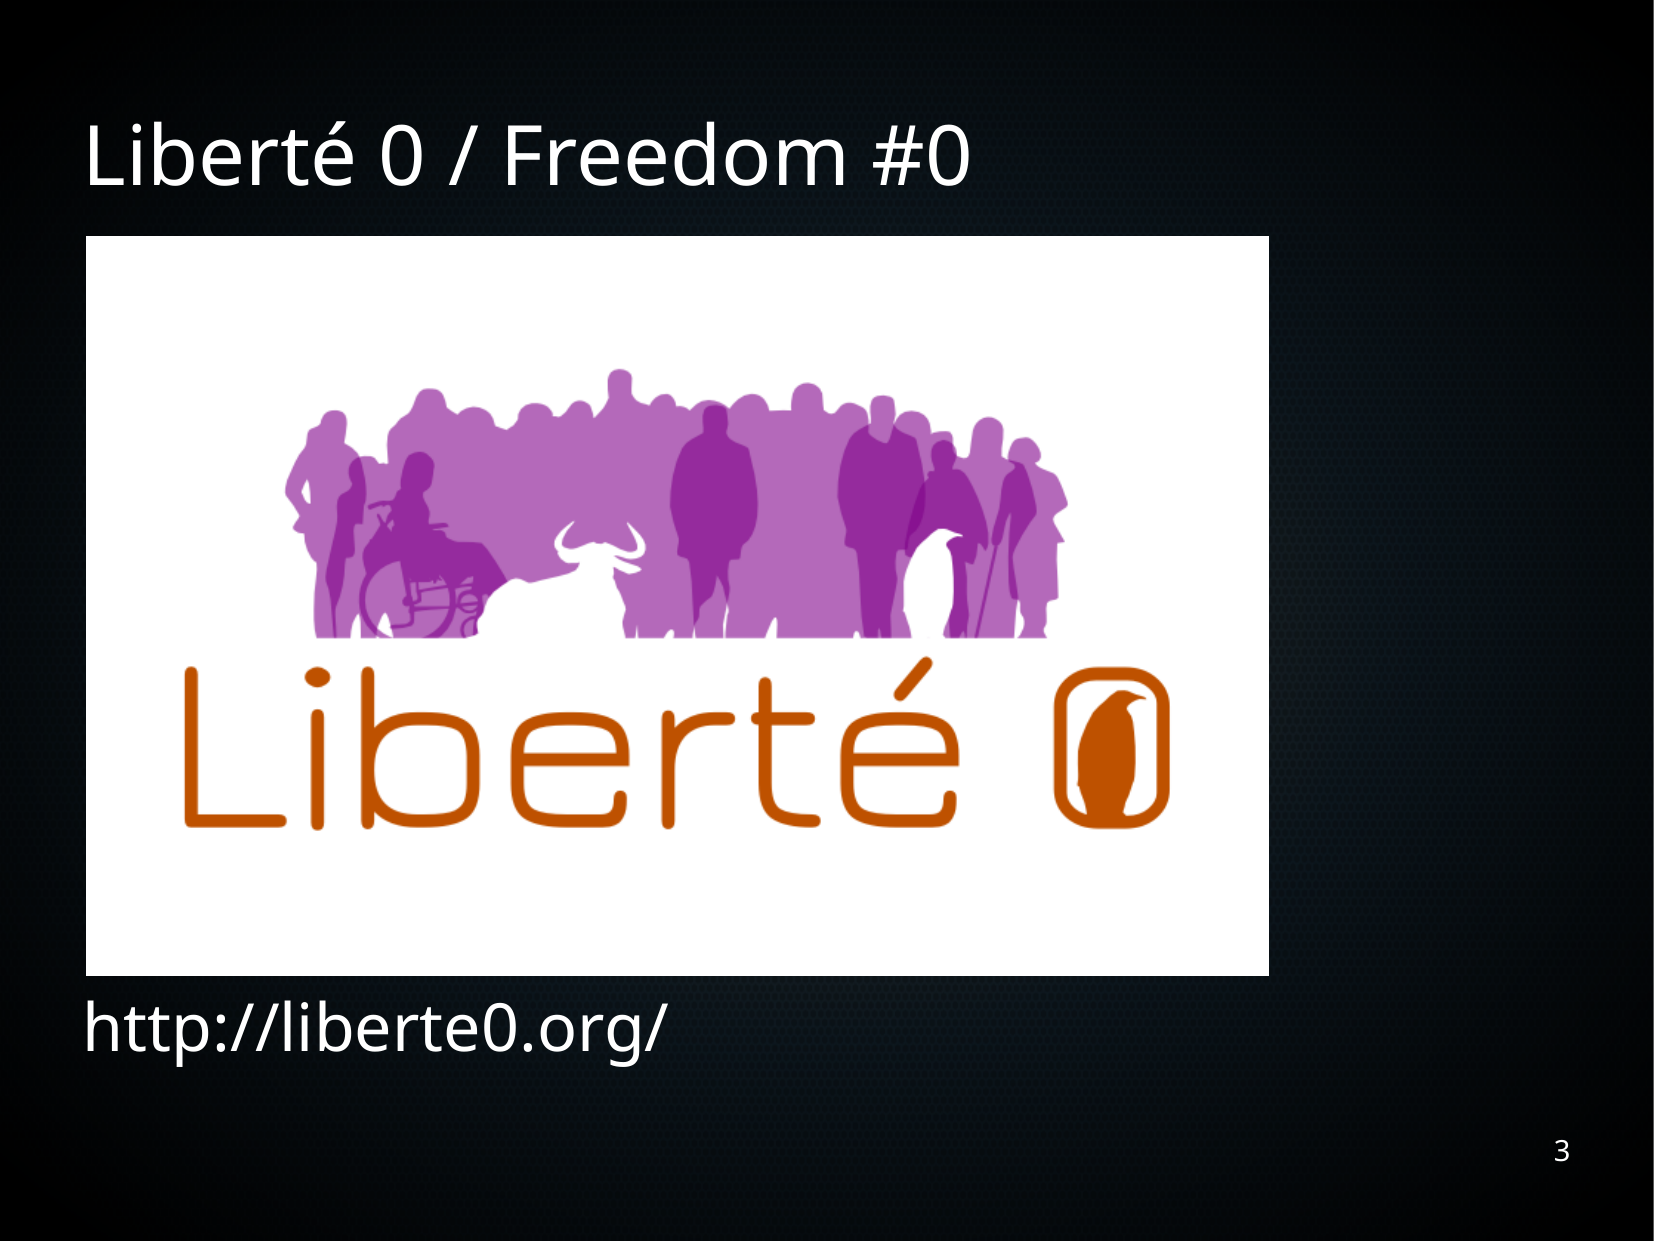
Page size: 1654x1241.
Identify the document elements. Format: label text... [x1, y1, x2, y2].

picture [0, 0, 1654, 1241]
list http://liberte0.org/ [82, 980, 1538, 1086]
title Liberté 0 / Freedom #0 [82, 49, 1571, 257]
